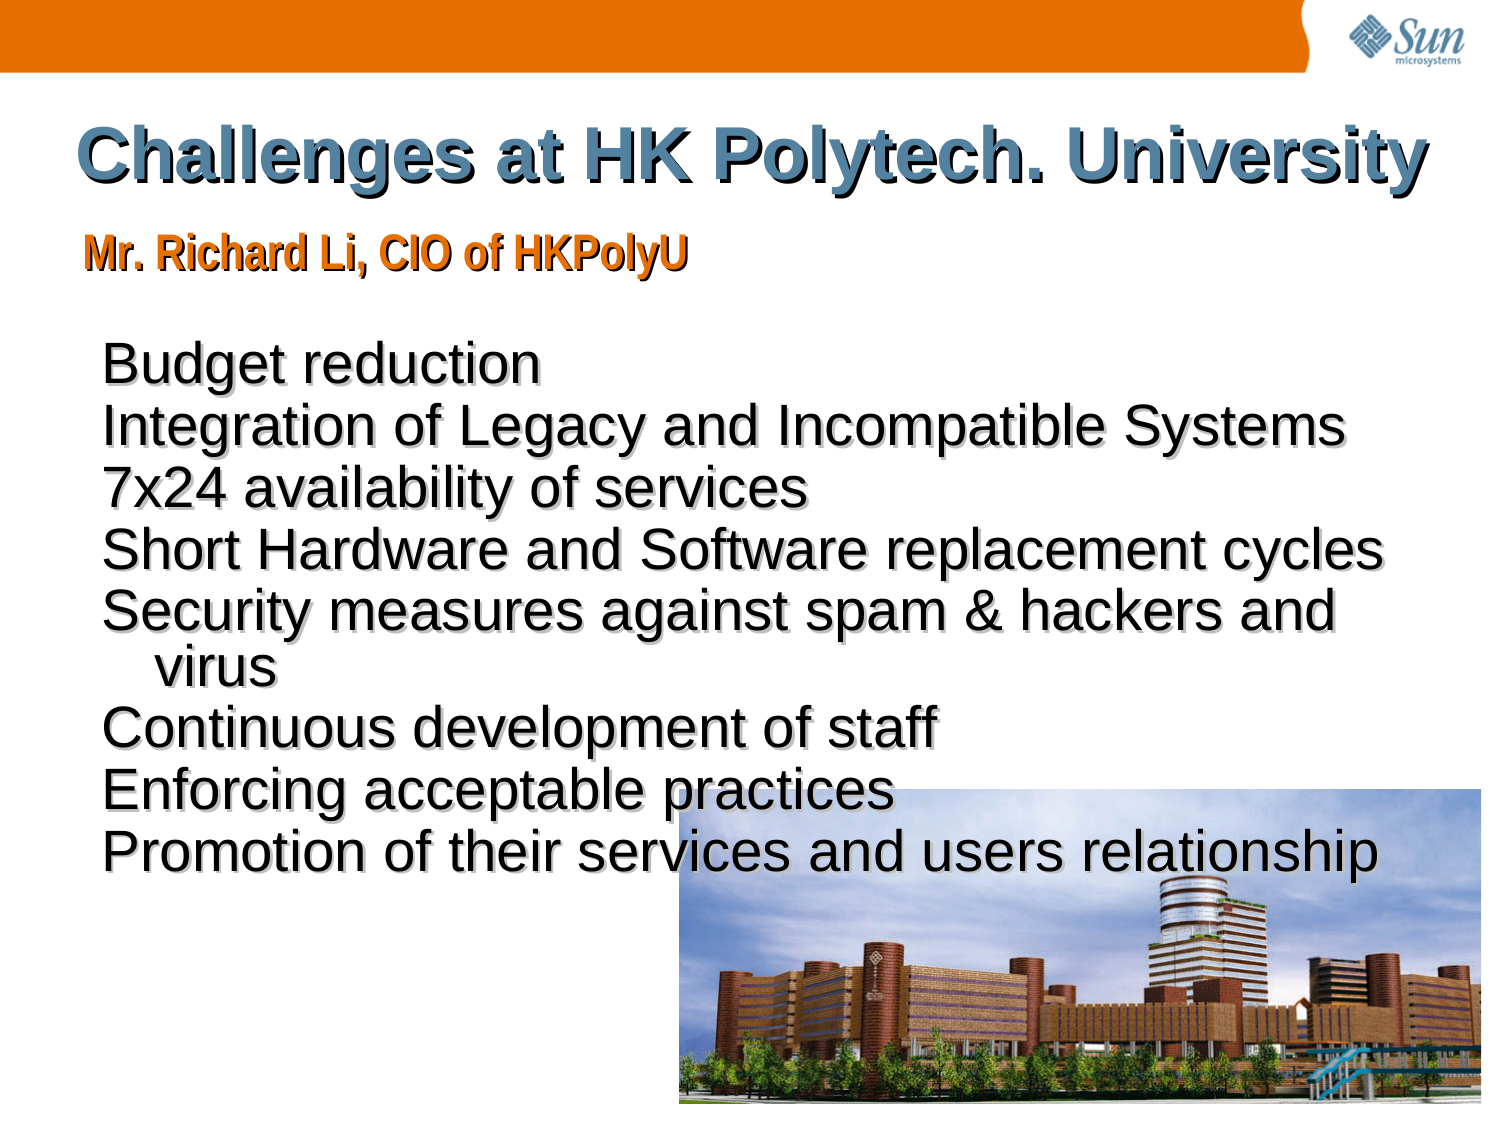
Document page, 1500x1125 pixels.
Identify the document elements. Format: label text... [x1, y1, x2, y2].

picture [0, 0, 1500, 75]
picture [679, 789, 1482, 1104]
title [27, 69, 1455, 300]
list Budget reduction Integration of Legacy and Incompatible Systems 7x24 availability of services Short Hardware and Software replacement cycles Security measures against spam & hackers and virus Continuous development of staff Enforcing acceptable practices Promotion of their services and users relationship [83, 339, 1450, 955]
text_box Mr. Richard Li, CIO of HKPolyU [82, 230, 1136, 289]
title Challenges at HK Polytech. University [75, 122, 1472, 325]
